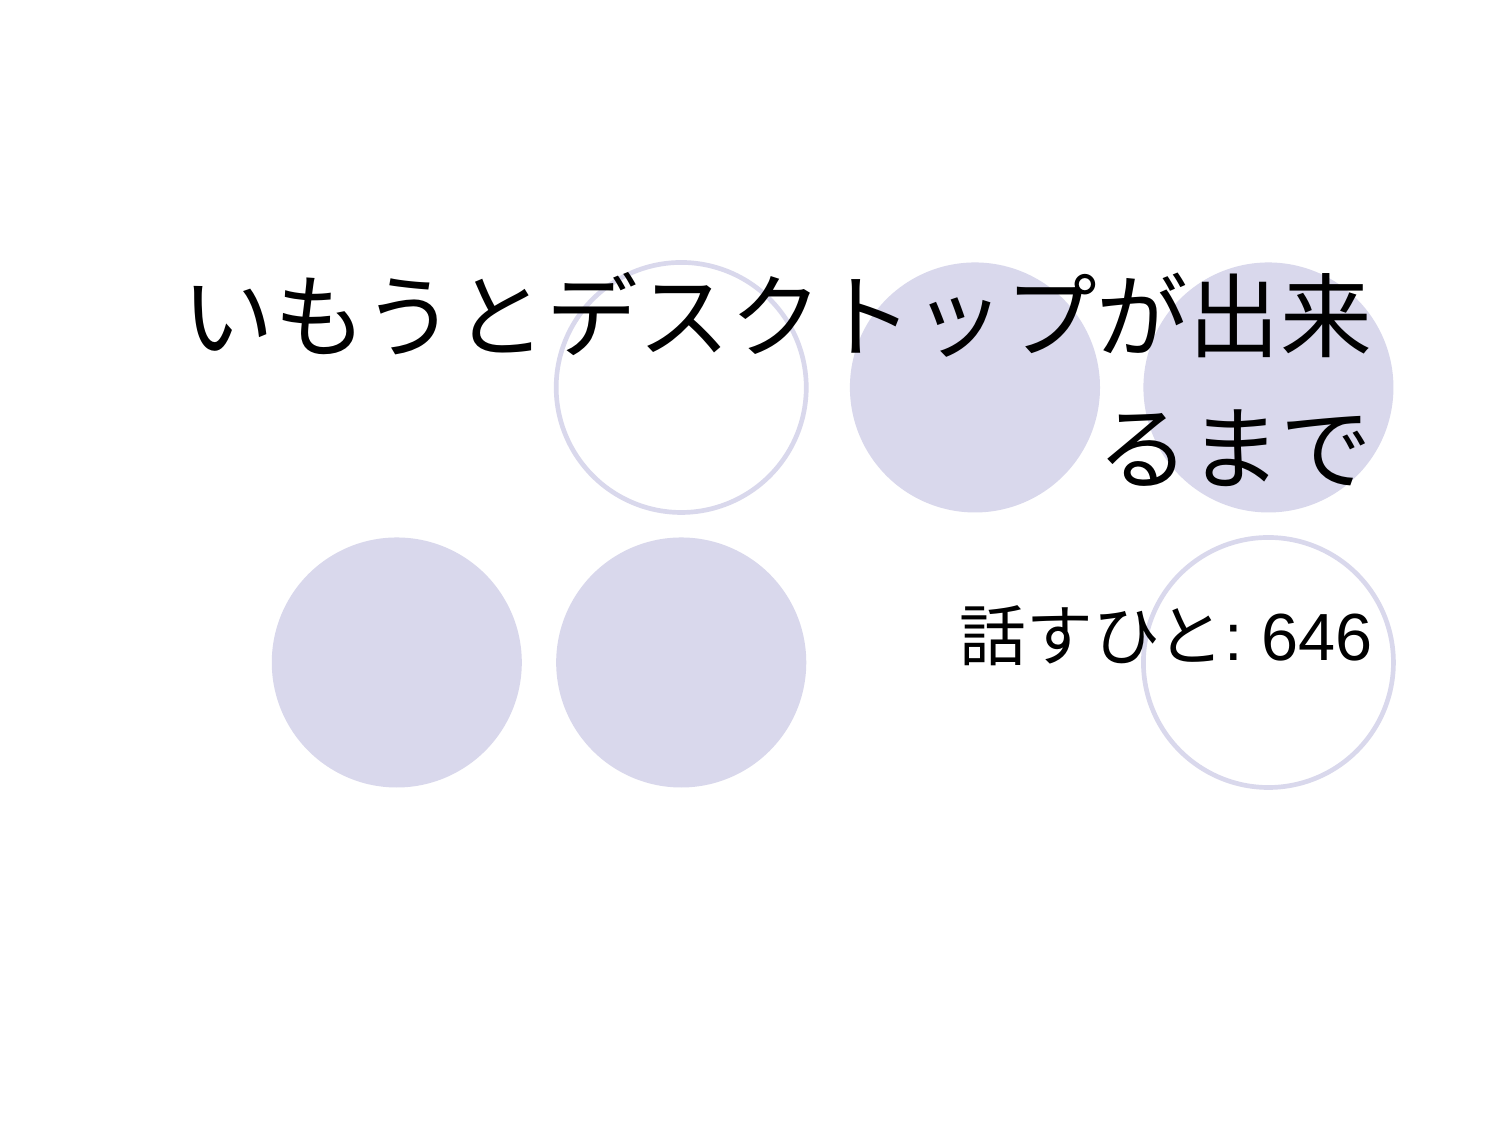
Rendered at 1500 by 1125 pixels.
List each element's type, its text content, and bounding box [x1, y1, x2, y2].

subtitle 話すひと: 646 [337, 575, 1388, 863]
title いもうとデスクトップが出来るまで [88, 199, 1388, 518]
